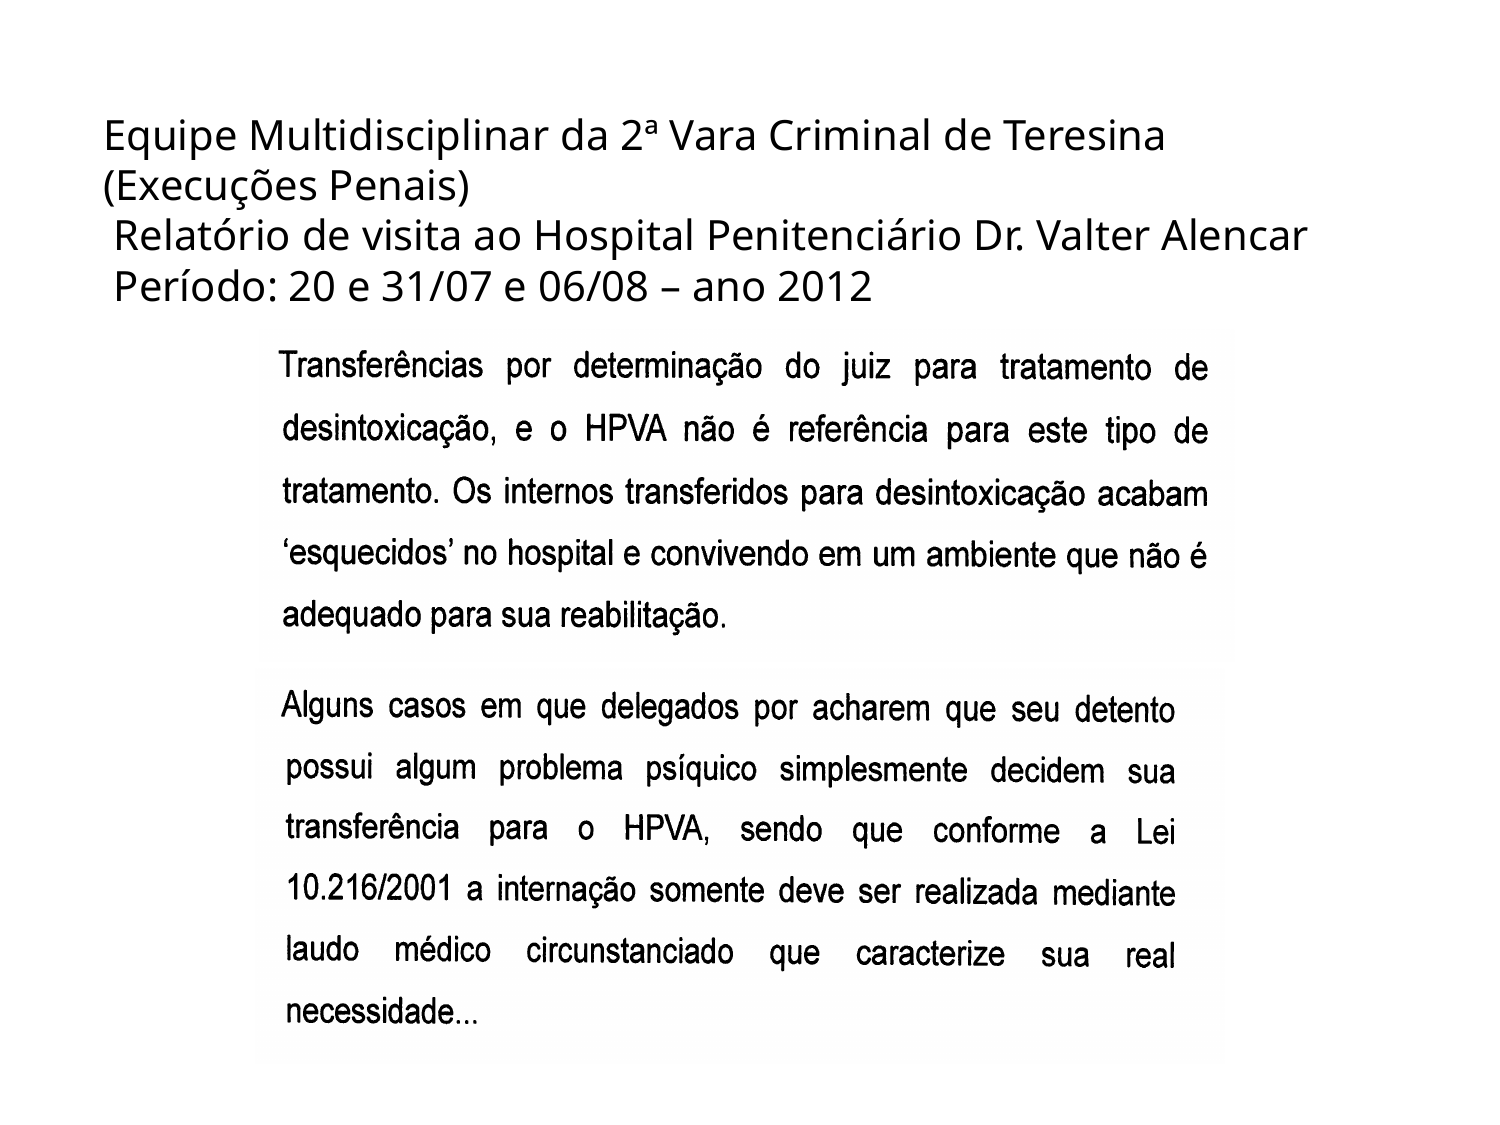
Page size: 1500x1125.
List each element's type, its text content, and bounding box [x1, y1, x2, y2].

picture [255, 668, 1225, 1064]
picture [259, 329, 1235, 662]
title Equipe Multidisciplinar da 2ª Vara Criminal de Teresina (Execuções Penais) Relatório de visita ao Hospital Penitenciário Dr. Valter Alencar Período: 20 e 31/07 e 06/08 – ano 2012 [88, 101, 1364, 291]
